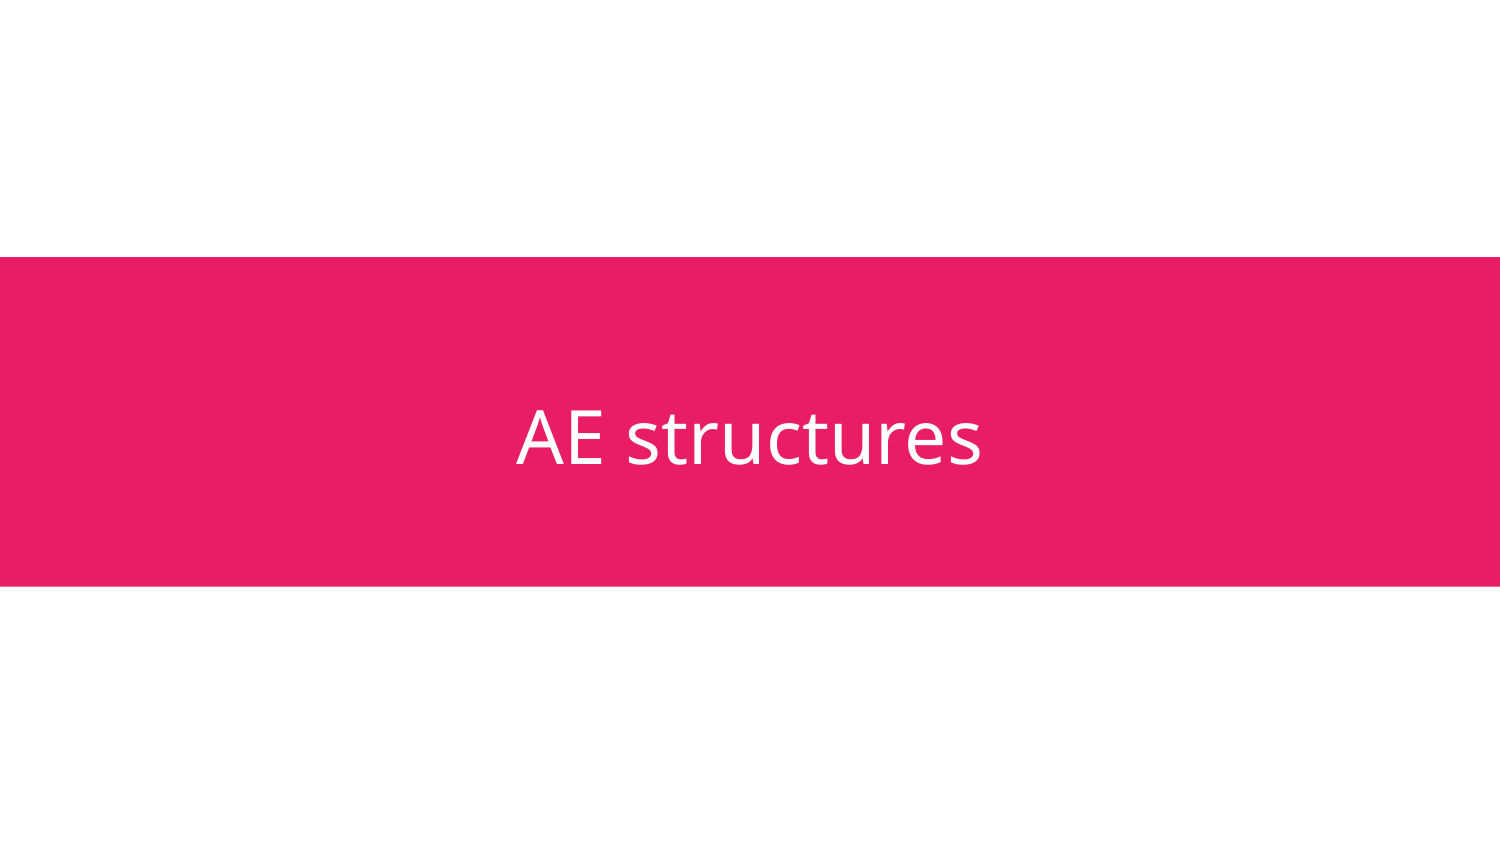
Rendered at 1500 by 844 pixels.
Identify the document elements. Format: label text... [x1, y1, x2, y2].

title AE structures [70, 309, 1430, 559]
